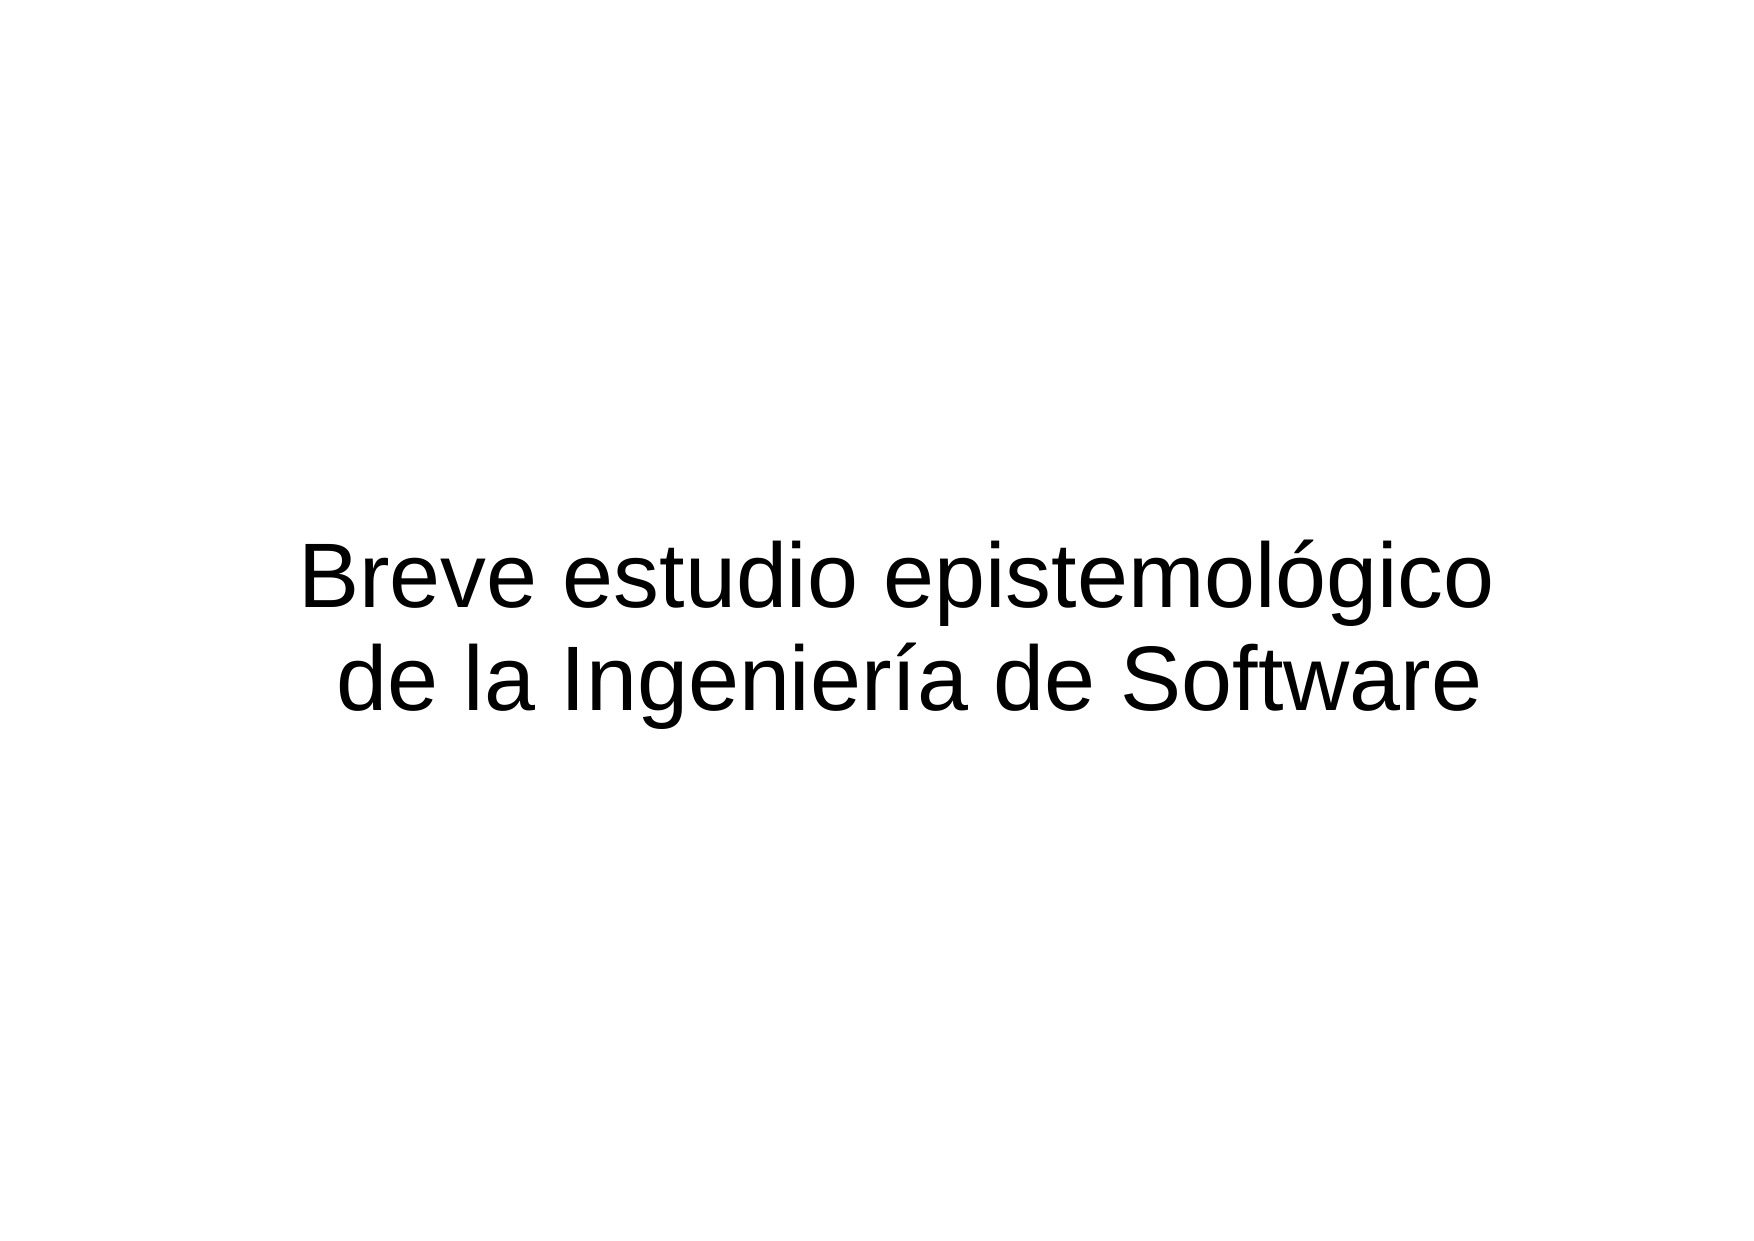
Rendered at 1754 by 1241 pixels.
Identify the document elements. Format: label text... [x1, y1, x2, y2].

title Breve estudio epistemológico de la Ingeniería de Software [96, 453, 1639, 801]
